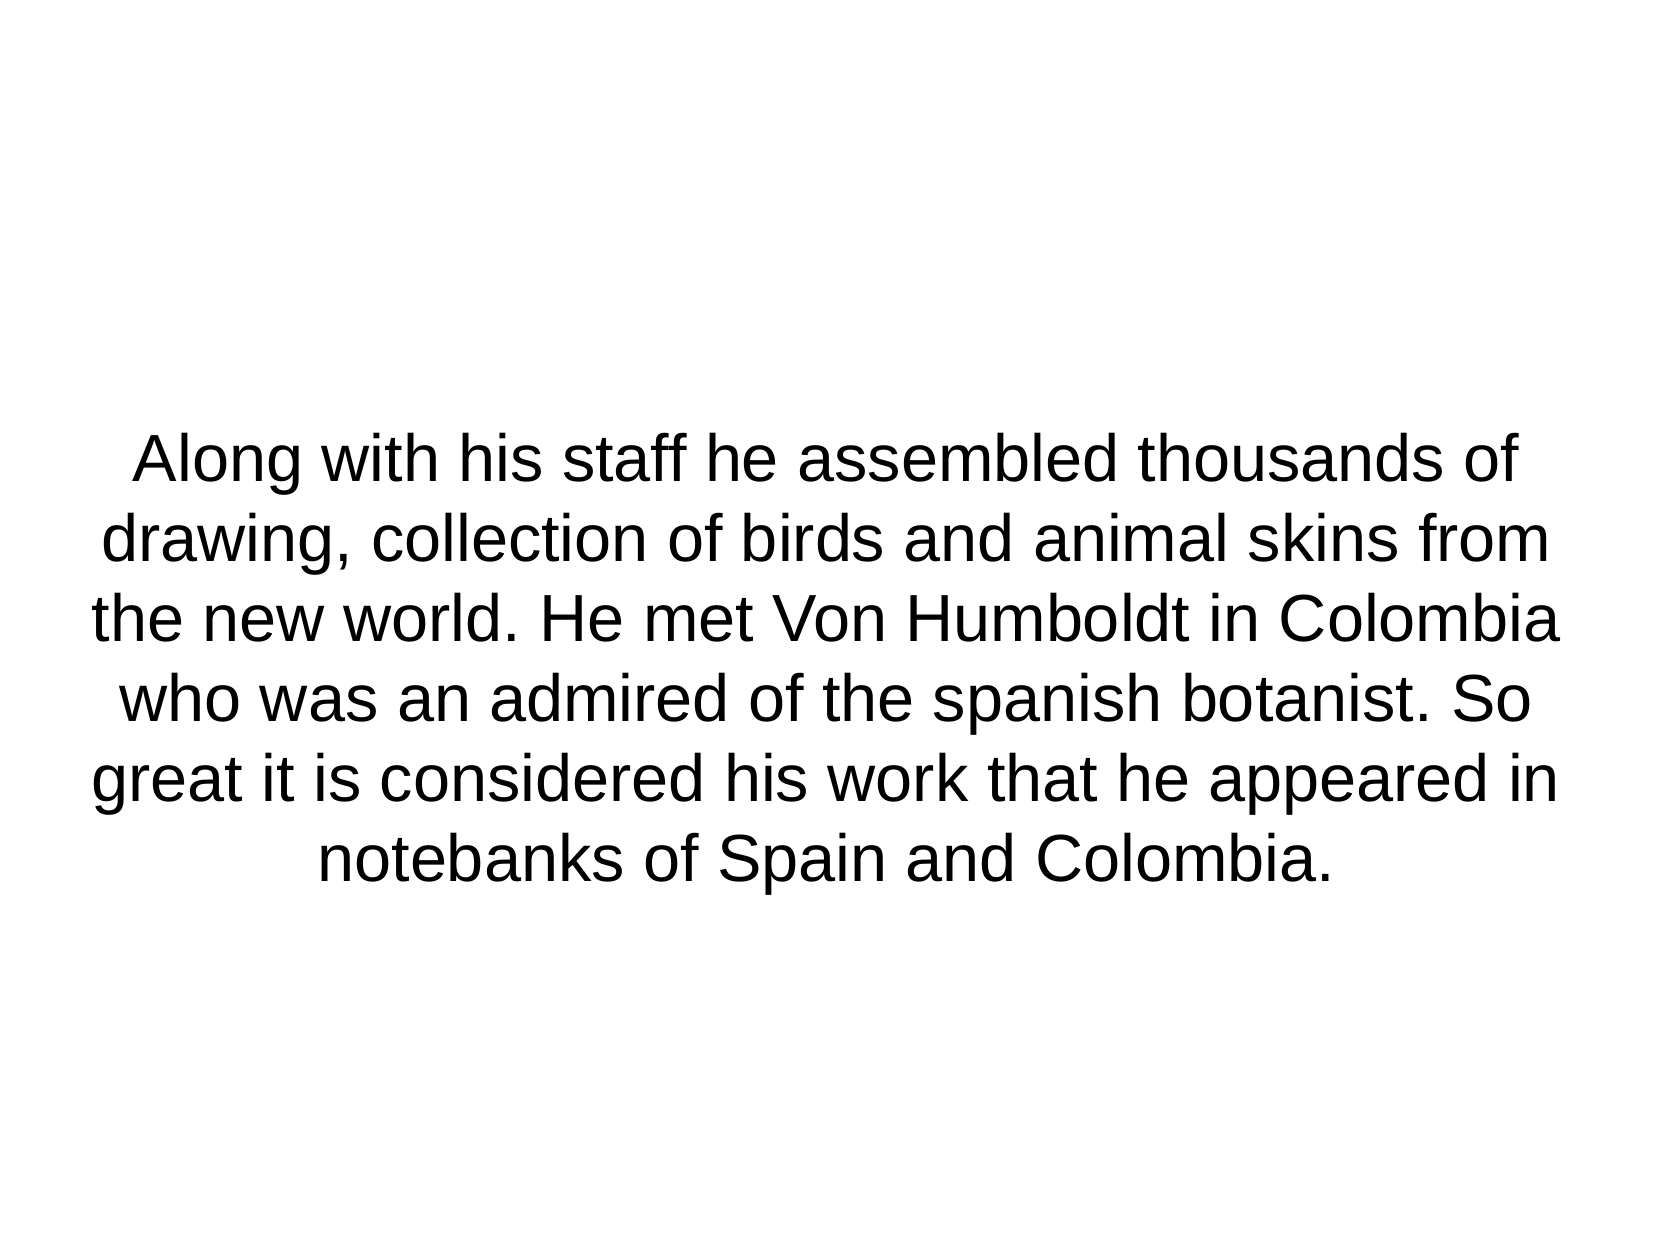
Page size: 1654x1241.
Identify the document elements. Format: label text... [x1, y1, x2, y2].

subtitle Along with his staff he assembled thousands of drawing, collection of birds and animal skins from the new world. He met Von Humboldt in Colombia who was an admired of the spanish botanist. So great it is considered his work that he appeared in notebanks of Spain and Colombia. [82, 200, 1571, 1109]
